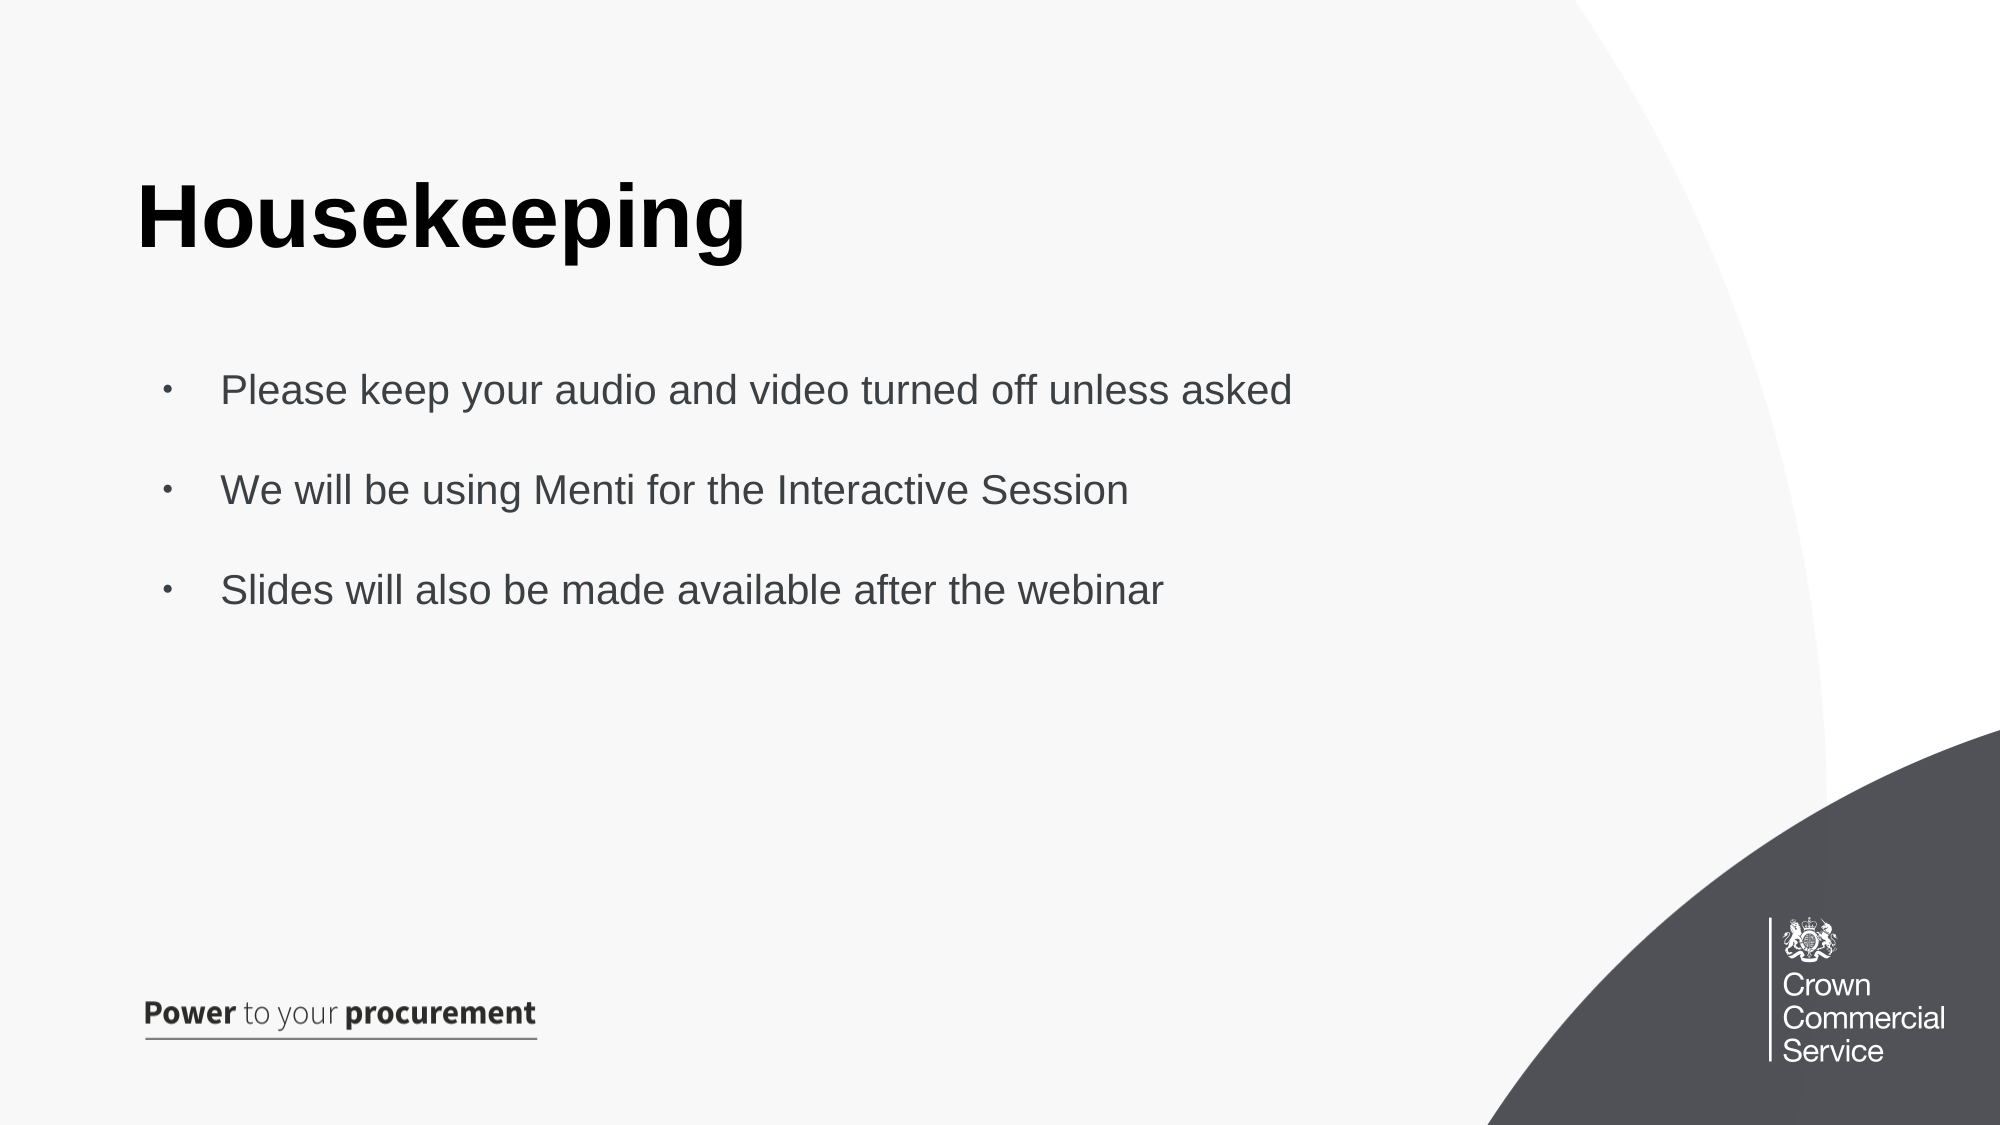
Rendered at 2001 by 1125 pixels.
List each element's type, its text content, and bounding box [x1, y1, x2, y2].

title Housekeeping [136, 158, 1929, 297]
subtitle Please keep your audio and video turned off unless asked We will be using Menti for the Interactive Session Slides will also be made available after the webinar [128, 312, 1726, 954]
